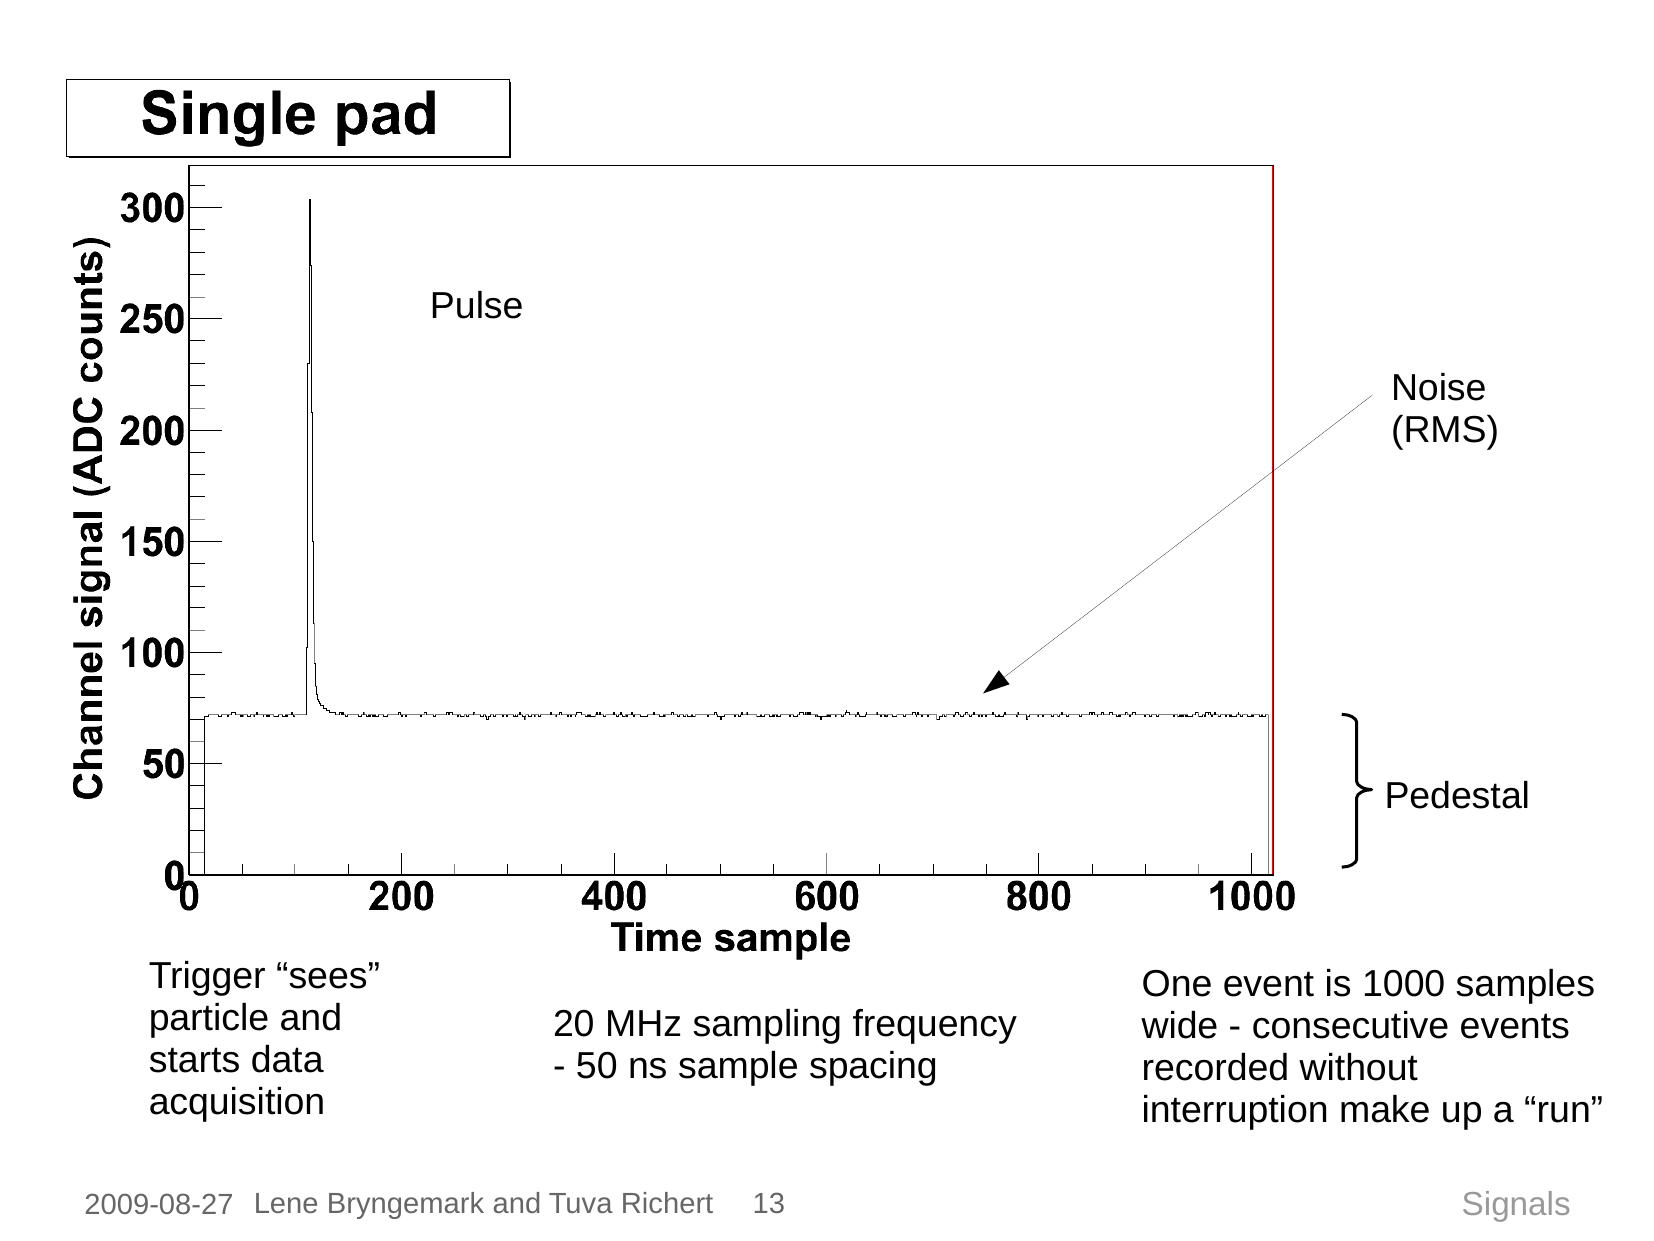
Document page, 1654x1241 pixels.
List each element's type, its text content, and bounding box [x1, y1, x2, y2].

text_box 20 MHz sampling frequency - 50 ns sample spacing [538, 995, 1064, 1095]
text_box Pedestal [1369, 767, 1592, 825]
text_box Noise (RMS) [1376, 359, 1546, 459]
text_box One event is 1000 samples wide - consecutive events recorded without interruption make up a “run” [1126, 954, 1630, 1138]
picture [53, 76, 1322, 964]
text_box Pulse [415, 276, 550, 334]
text_box Trigger “sees” particle and starts data acquisition [133, 946, 408, 1153]
title Signals [82, 1177, 1572, 1232]
